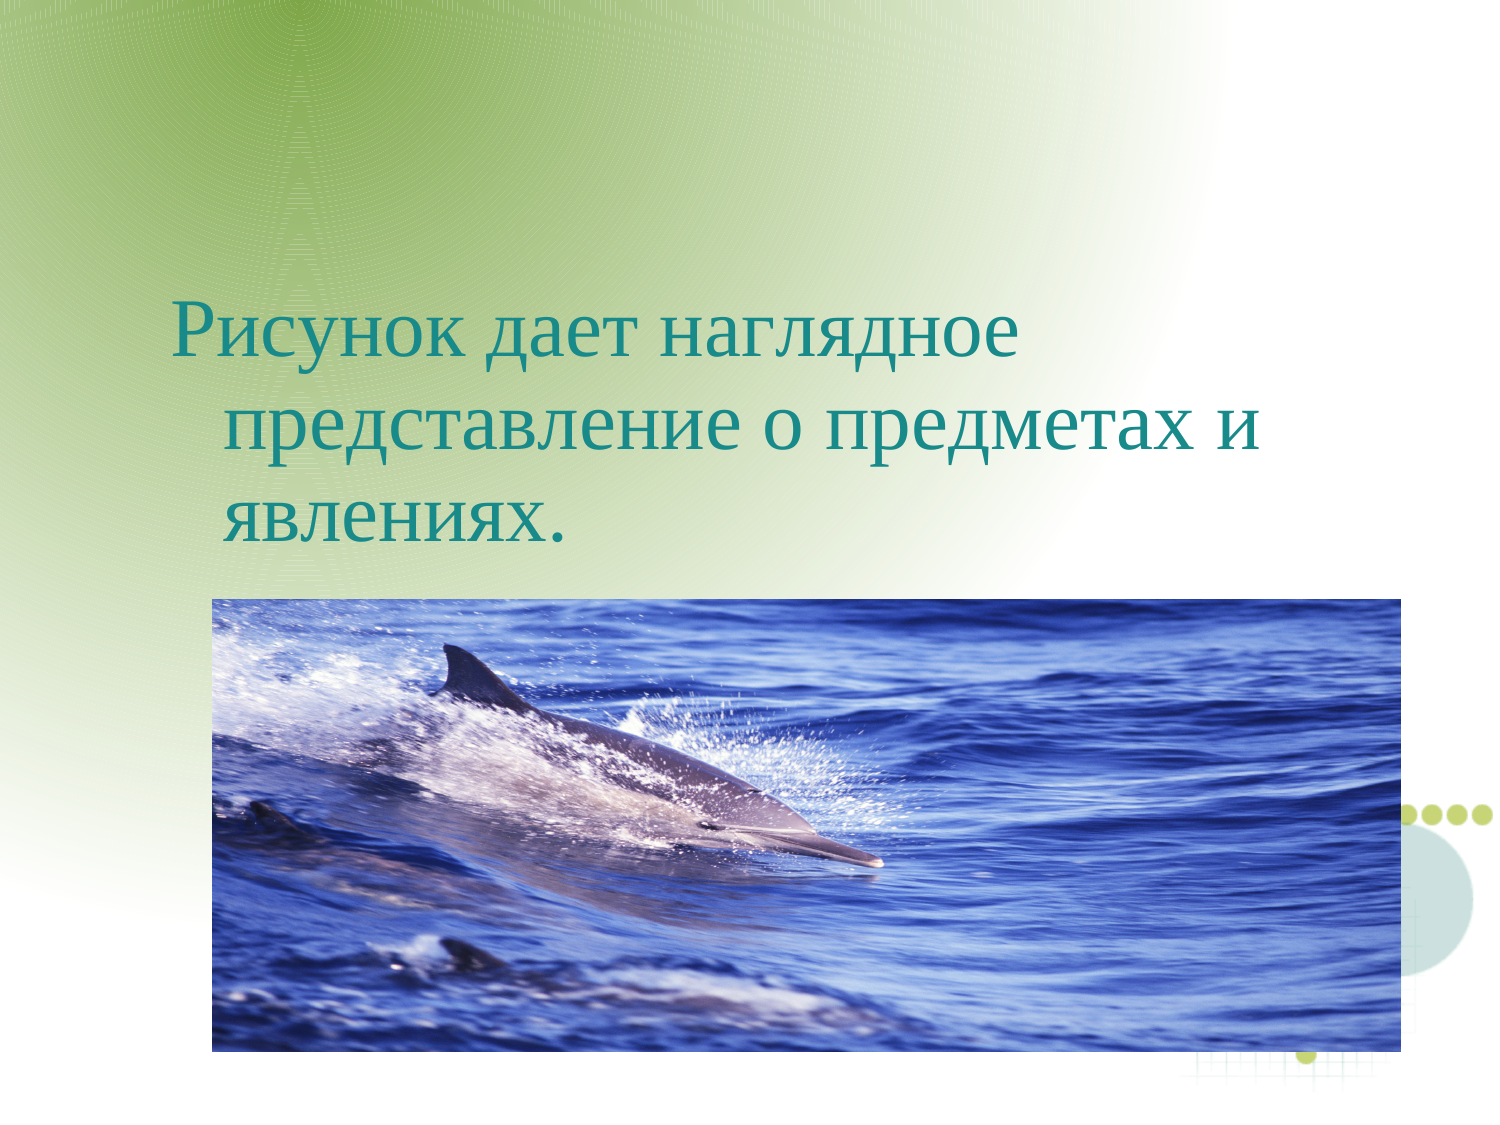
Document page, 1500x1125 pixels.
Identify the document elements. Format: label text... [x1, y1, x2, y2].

list Рисунок дает наглядное представление о предметах и явлениях. [137, 275, 1413, 951]
picture [212, 599, 1500, 1098]
